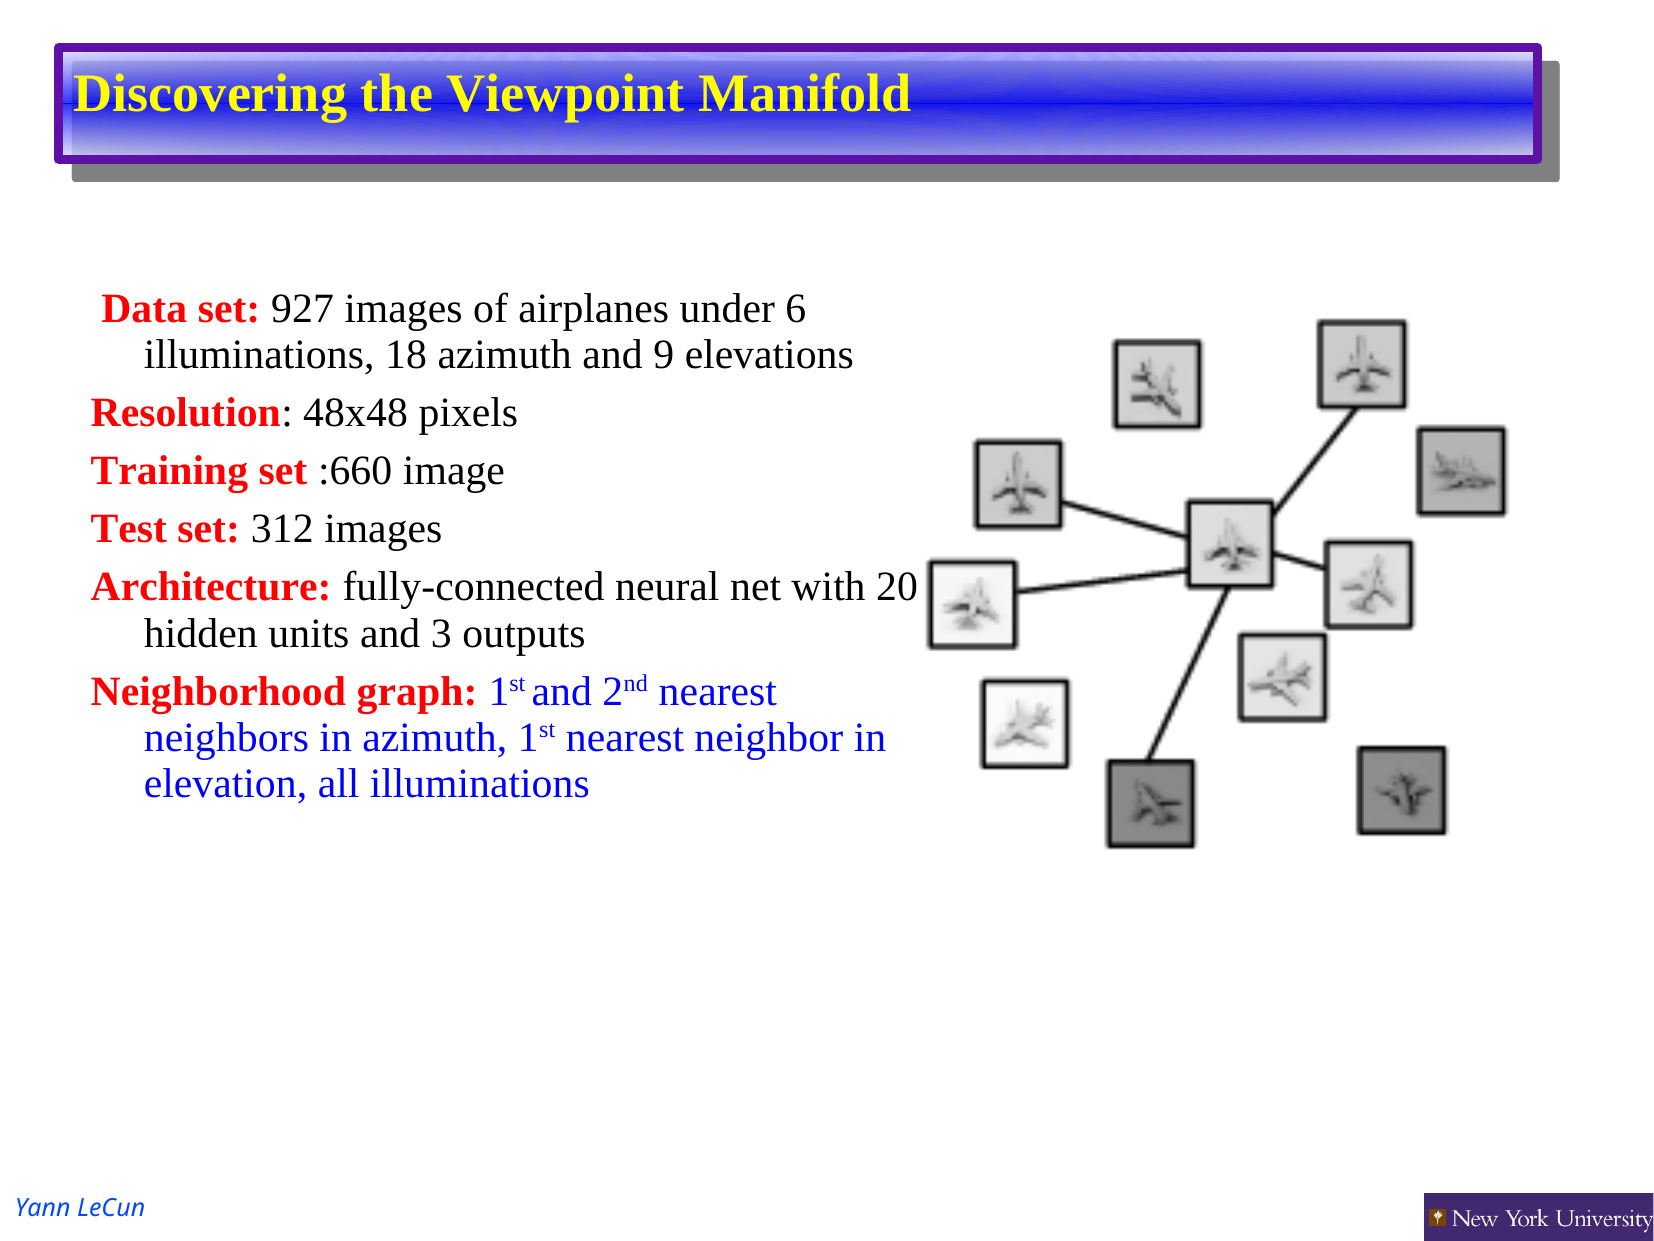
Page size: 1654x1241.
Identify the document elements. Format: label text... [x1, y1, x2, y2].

picture [1424, 1193, 1654, 1241]
text_box Discovering the Viewpoint Manifold [58, 47, 1538, 160]
picture [921, 284, 1513, 876]
text_box Data set: 927 images of airplanes under 6 illuminations, 18 azimuth and 9 elevations Resolution: 48x48 pixels Training set :660 image Test set: 312 images Architecture: fully-connected neural net with 20 hidden units and 3 outputs Neighborhood graph: 1st and 2nd nearest neighbors in azimuth, 1st nearest neighbor in elevation, all illuminations [90, 285, 921, 1107]
